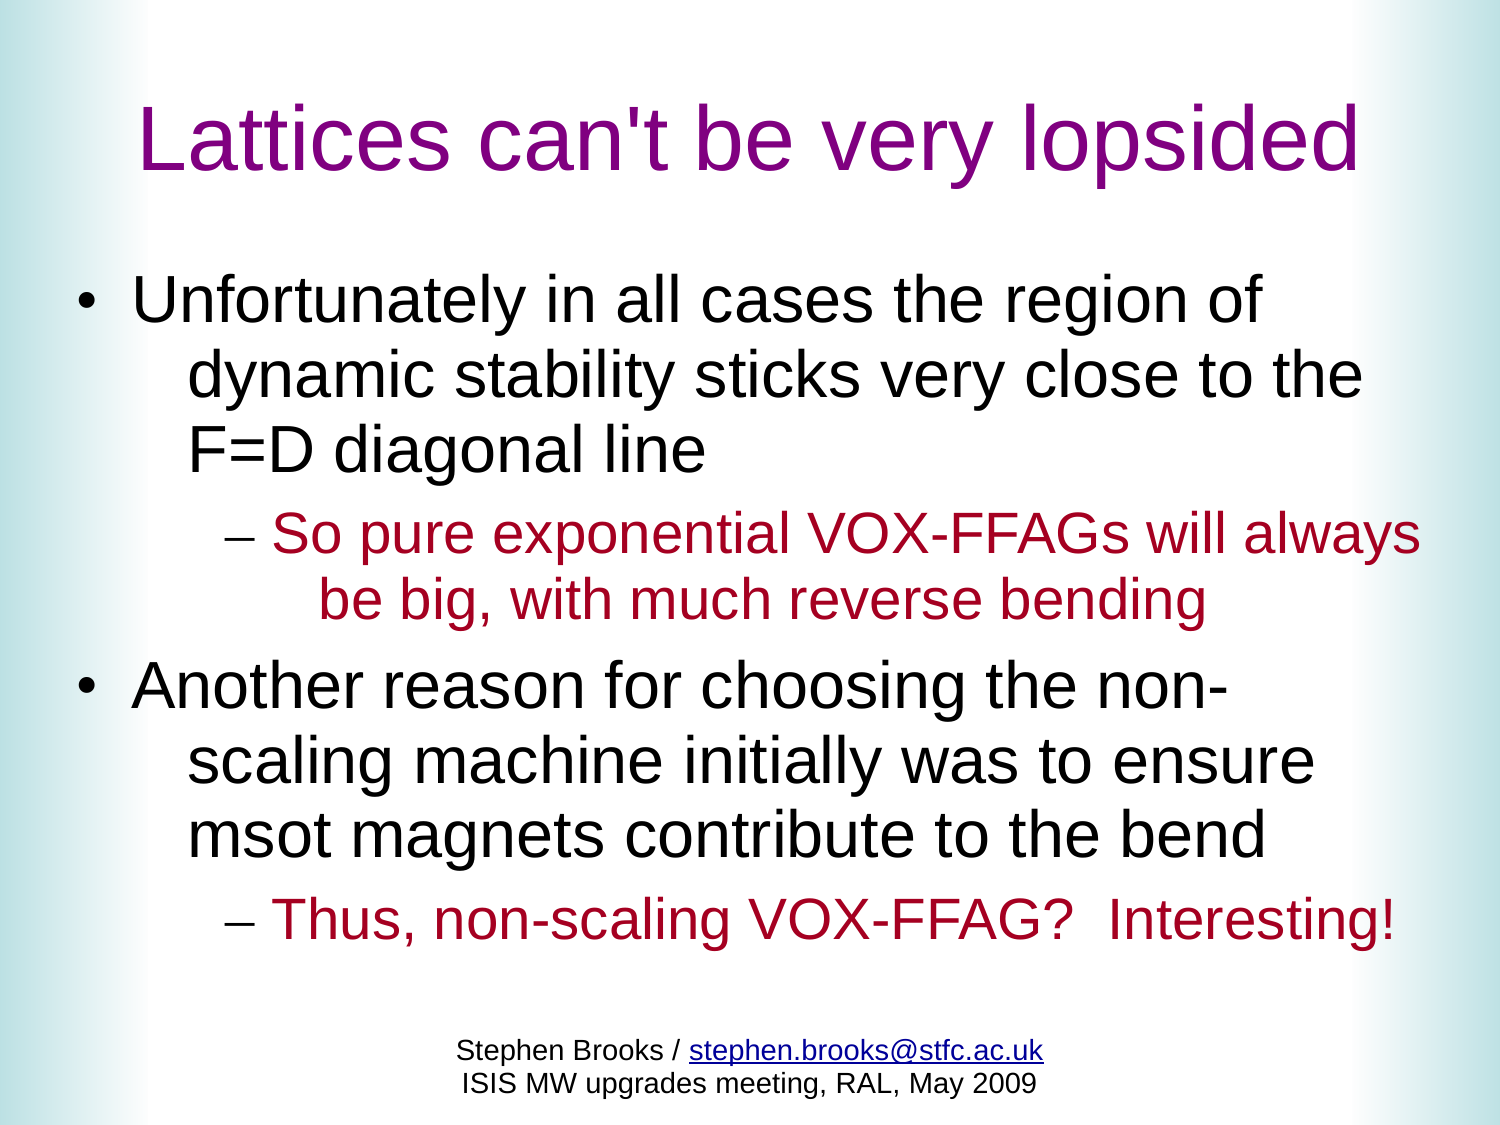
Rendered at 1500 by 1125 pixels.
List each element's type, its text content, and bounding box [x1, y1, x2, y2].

list Unfortunately in all cases the region of dynamic stability sticks very close to the F=D diagonal line So pure exponential VOX-FFAGs will always be big, with much reverse bending Another reason for choosing the non-scaling machine initially was to ensure msot magnets contribute to the bend Thus, non-scaling VOX-FFAG? Interesting! [75, 262, 1425, 991]
title Lattices can't be very lopsided [75, 52, 1425, 225]
